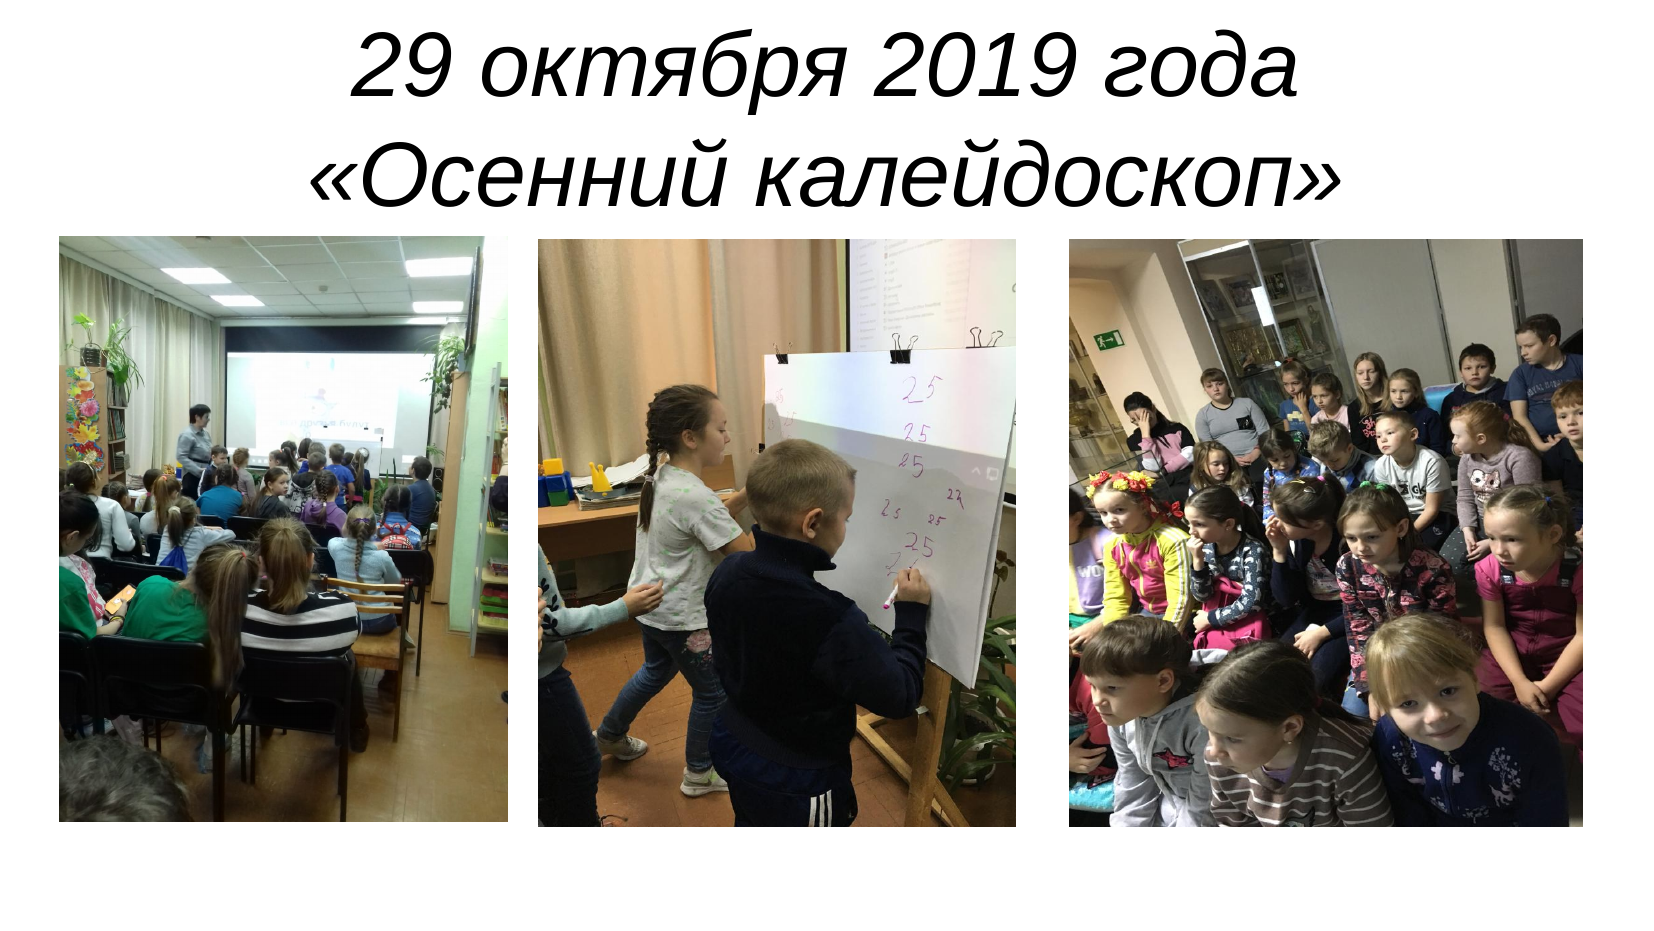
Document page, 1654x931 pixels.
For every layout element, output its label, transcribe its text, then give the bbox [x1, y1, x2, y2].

picture [538, 239, 1016, 827]
picture [1069, 239, 1583, 827]
picture [59, 236, 508, 822]
title 29 октября 2019 года «Осенний калейдоскоп» [82, 0, 1571, 240]
